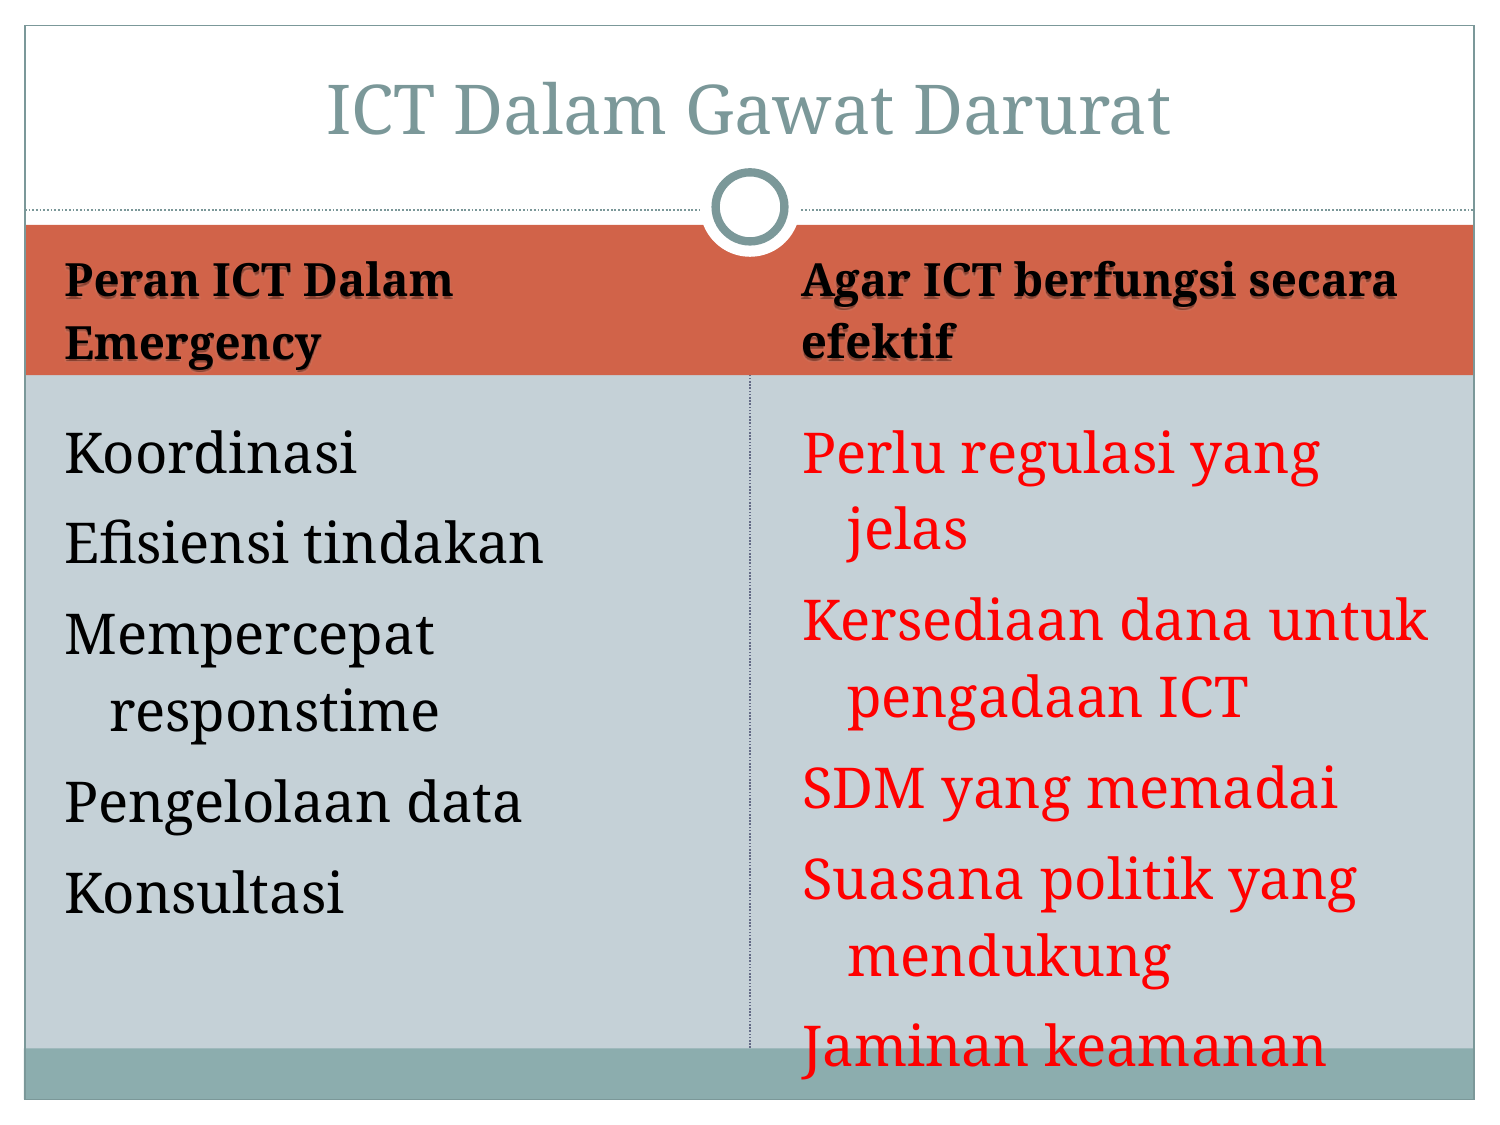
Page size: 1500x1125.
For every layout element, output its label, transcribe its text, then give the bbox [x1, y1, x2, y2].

title ICT Dalam Gawat Darurat [49, 37, 1450, 162]
list Perlu regulasi yang jelas Kersediaan dana untuk pengadaan ICT SDM yang memadai Suasana politik yang mendukung Jaminan keamanan [787, 405, 1450, 1033]
list Peran ICT Dalam Emergency [49, 247, 713, 373]
list Koordinasi Efisiensi tindakan Mempercepat responstime Pengelolaan data Konsultasi [49, 405, 713, 1032]
list Agar ICT berfungsi secara efektif [785, 247, 1449, 373]
